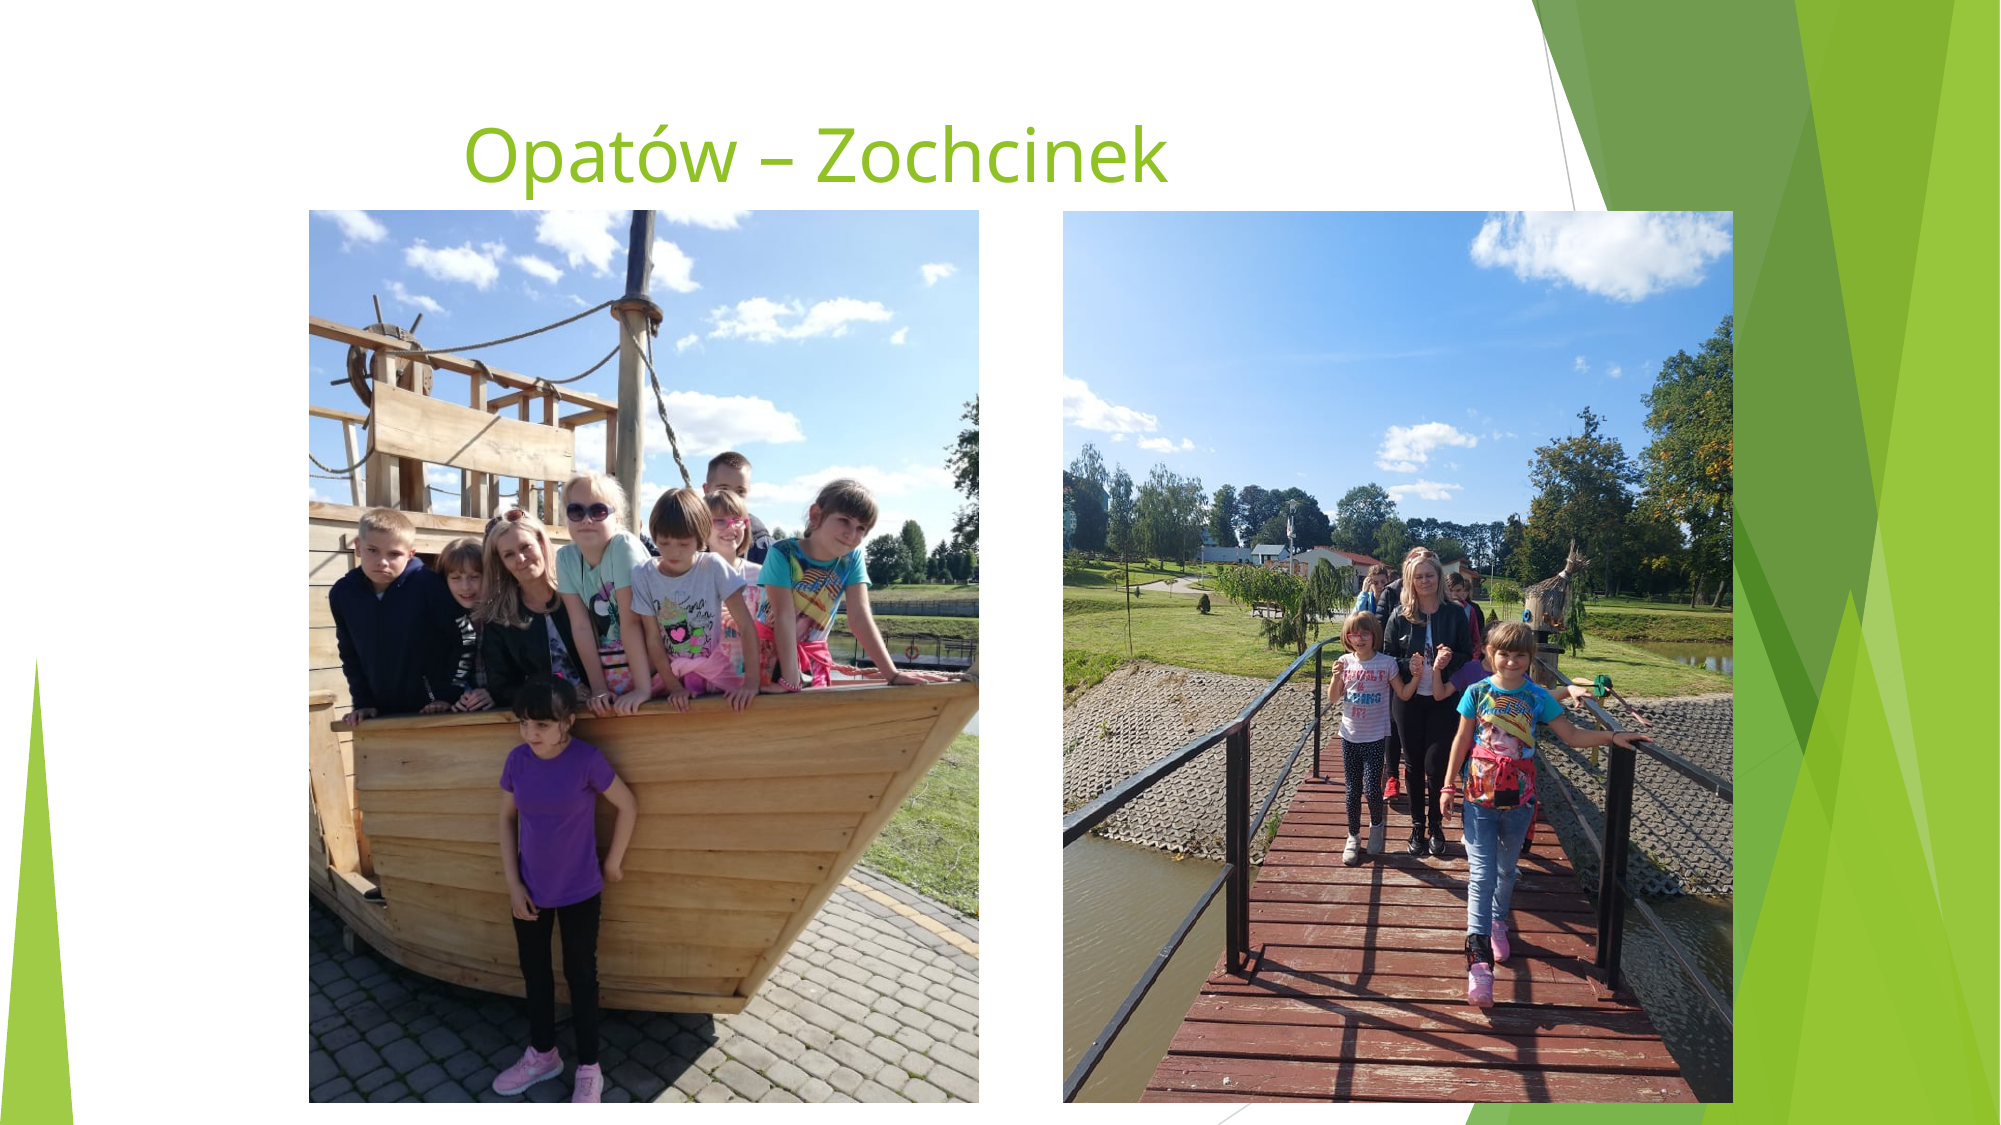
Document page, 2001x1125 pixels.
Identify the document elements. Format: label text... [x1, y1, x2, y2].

title Opatów – Zochcinek [111, 99, 1522, 317]
picture [1063, 211, 1733, 1103]
picture [309, 210, 979, 1103]
